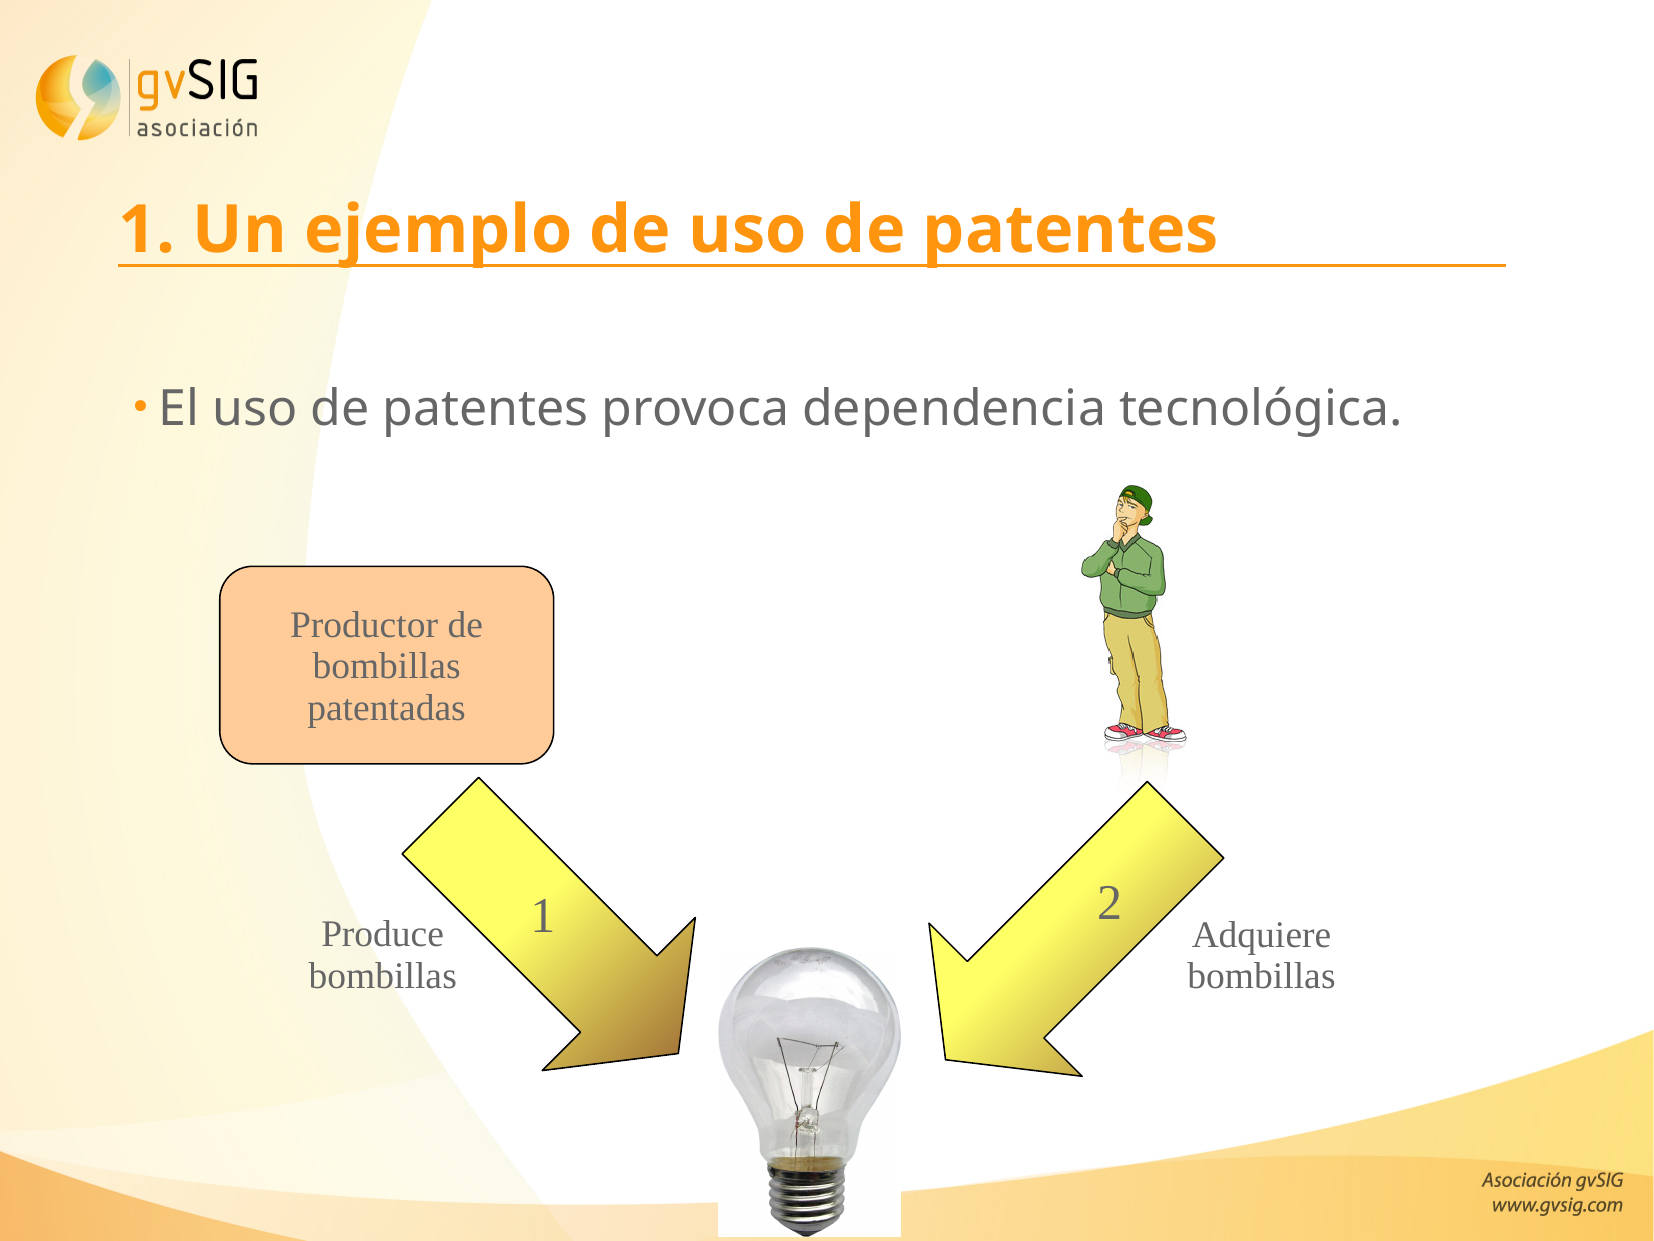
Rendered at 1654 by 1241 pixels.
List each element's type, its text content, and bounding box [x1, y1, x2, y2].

title 1. Un ejemplo de uso de patentes [118, 177, 1607, 276]
picture [0, 0, 1654, 1241]
text_box El uso de patentes provoca dependencia tecnológica. [118, 330, 1477, 579]
text_box Produce bombillas [241, 903, 525, 1080]
text_box [402, 777, 696, 1071]
text_box Adquiere bombillas [1120, 903, 1404, 1080]
text_box Productor de bombillas patentadas [219, 566, 554, 764]
text_box 1 [515, 877, 572, 944]
text_box [928, 781, 1224, 1077]
text_box 2 [1082, 864, 1138, 931]
